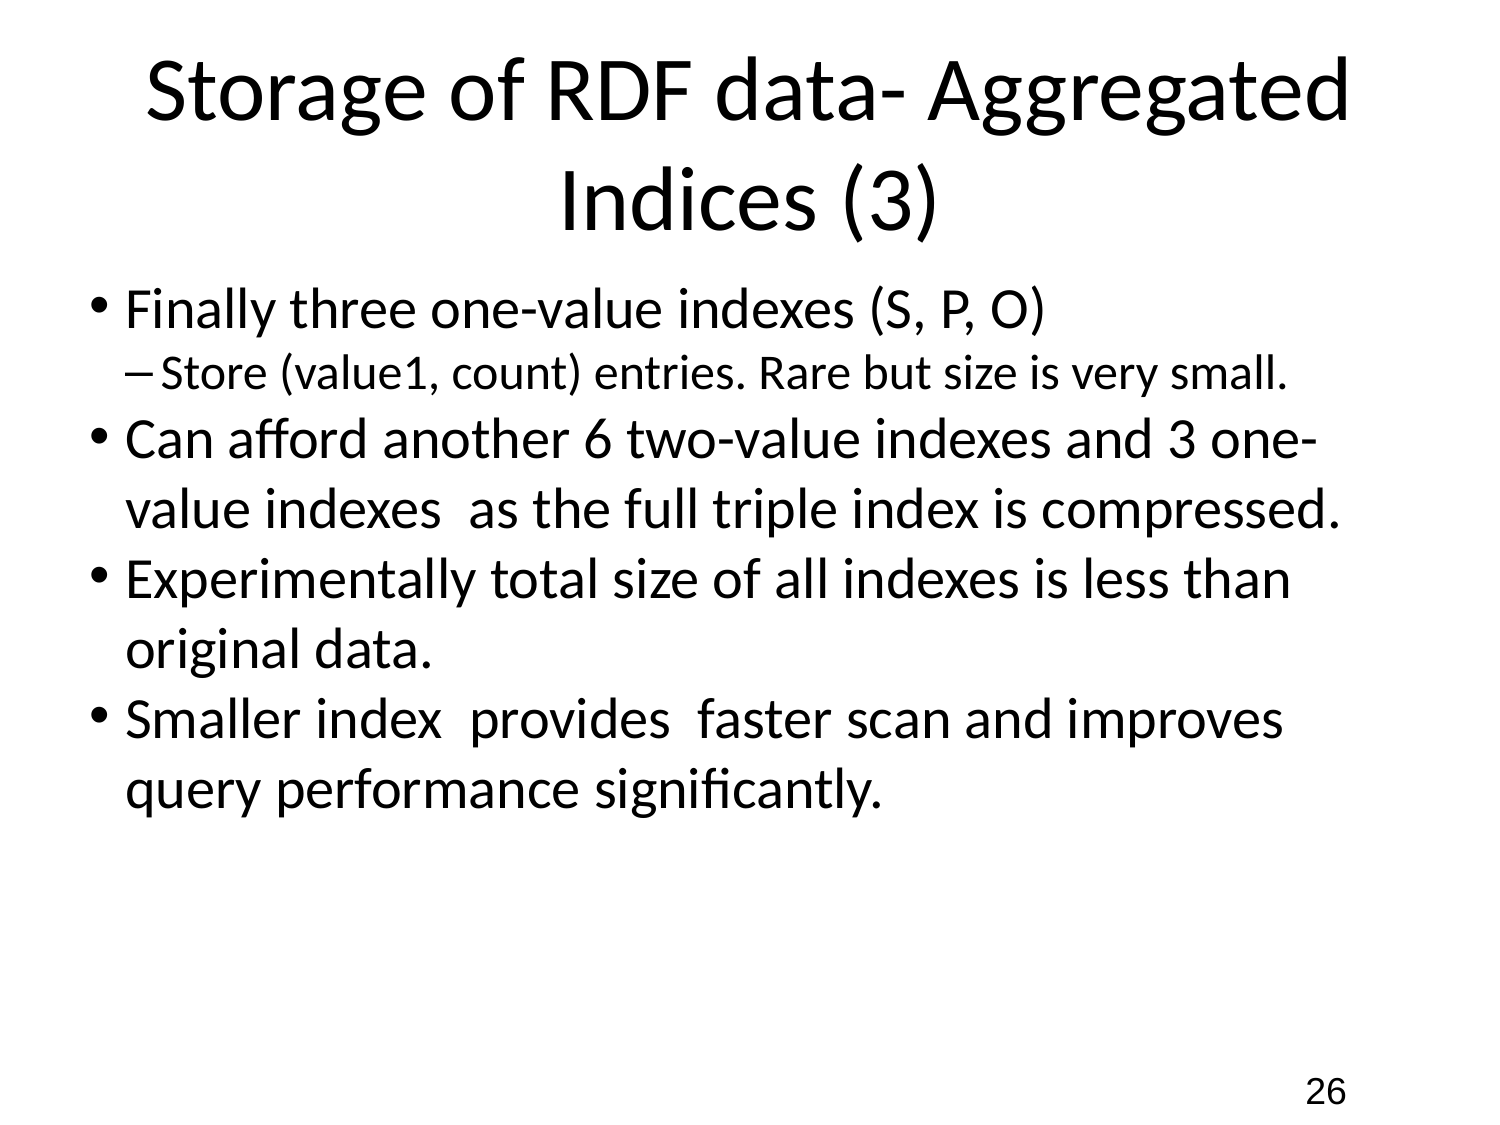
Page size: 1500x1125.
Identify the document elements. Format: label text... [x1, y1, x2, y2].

text_box Finally three one-value indexes (S, P, O) Store (value1, count) entries. Rare but size is very small. Can afford another 6 two-value indexes and 3 one-value indexes as the full triple index is compressed. Experimentally total size of all indexes is less than original data. Smaller index provides faster scan and improves query performance significantly. [75, 262, 1425, 1005]
text_box Storage of RDF data- Aggregated Indices (3) [75, 45, 1425, 233]
